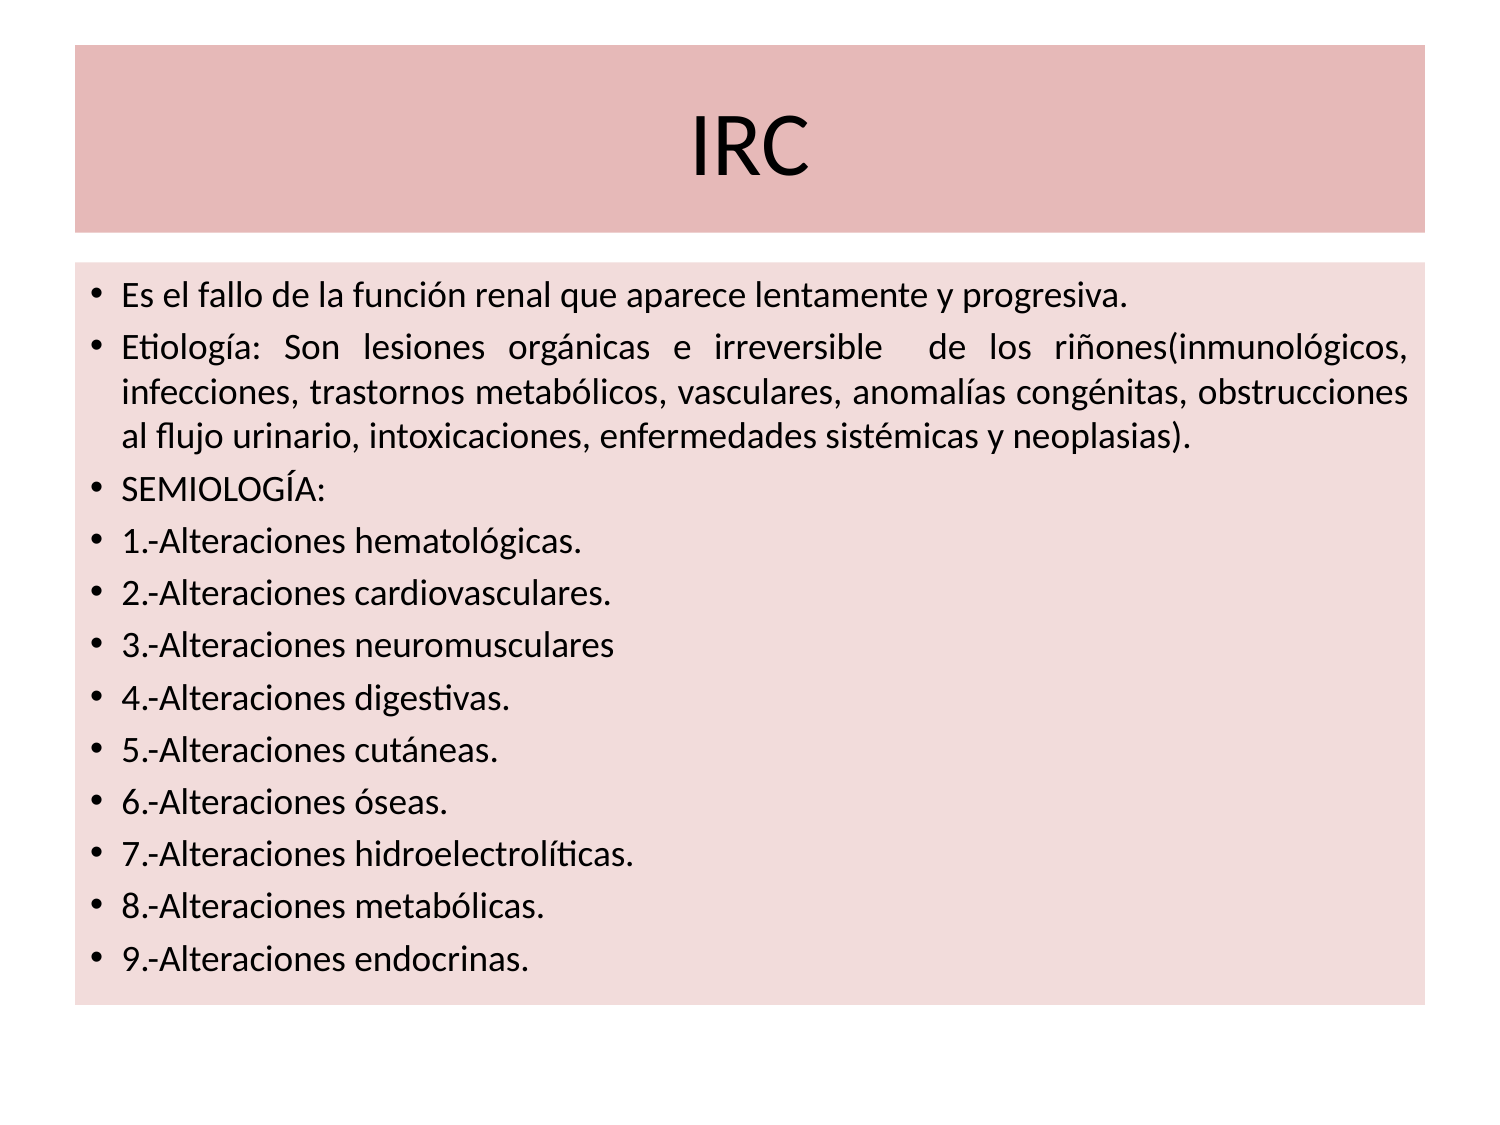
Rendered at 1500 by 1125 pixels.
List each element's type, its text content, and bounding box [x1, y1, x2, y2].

title IRC [75, 45, 1425, 233]
list Es el fallo de la función renal que aparece lentamente y progresiva. Etiología: Son lesiones orgánicas e irreversible de los riñones(inmunológicos, infecciones, trastornos metabólicos, vasculares, anomalías congénitas, obstrucciones al flujo urinario, intoxicaciones, enfermedades sistémicas y neoplasias). SEMIOLOGÍA: 1.-Alteraciones hematológicas. 2.-Alteraciones cardiovasculares. 3.-Alteraciones neuromusculares 4.-Alteraciones digestivas. 5.-Alteraciones cutáneas. 6.-Alteraciones óseas. 7.-Alteraciones hidroelectrolíticas. 8.-Alteraciones metabólicas. 9.-Alteraciones endocrinas. [75, 262, 1425, 1005]
